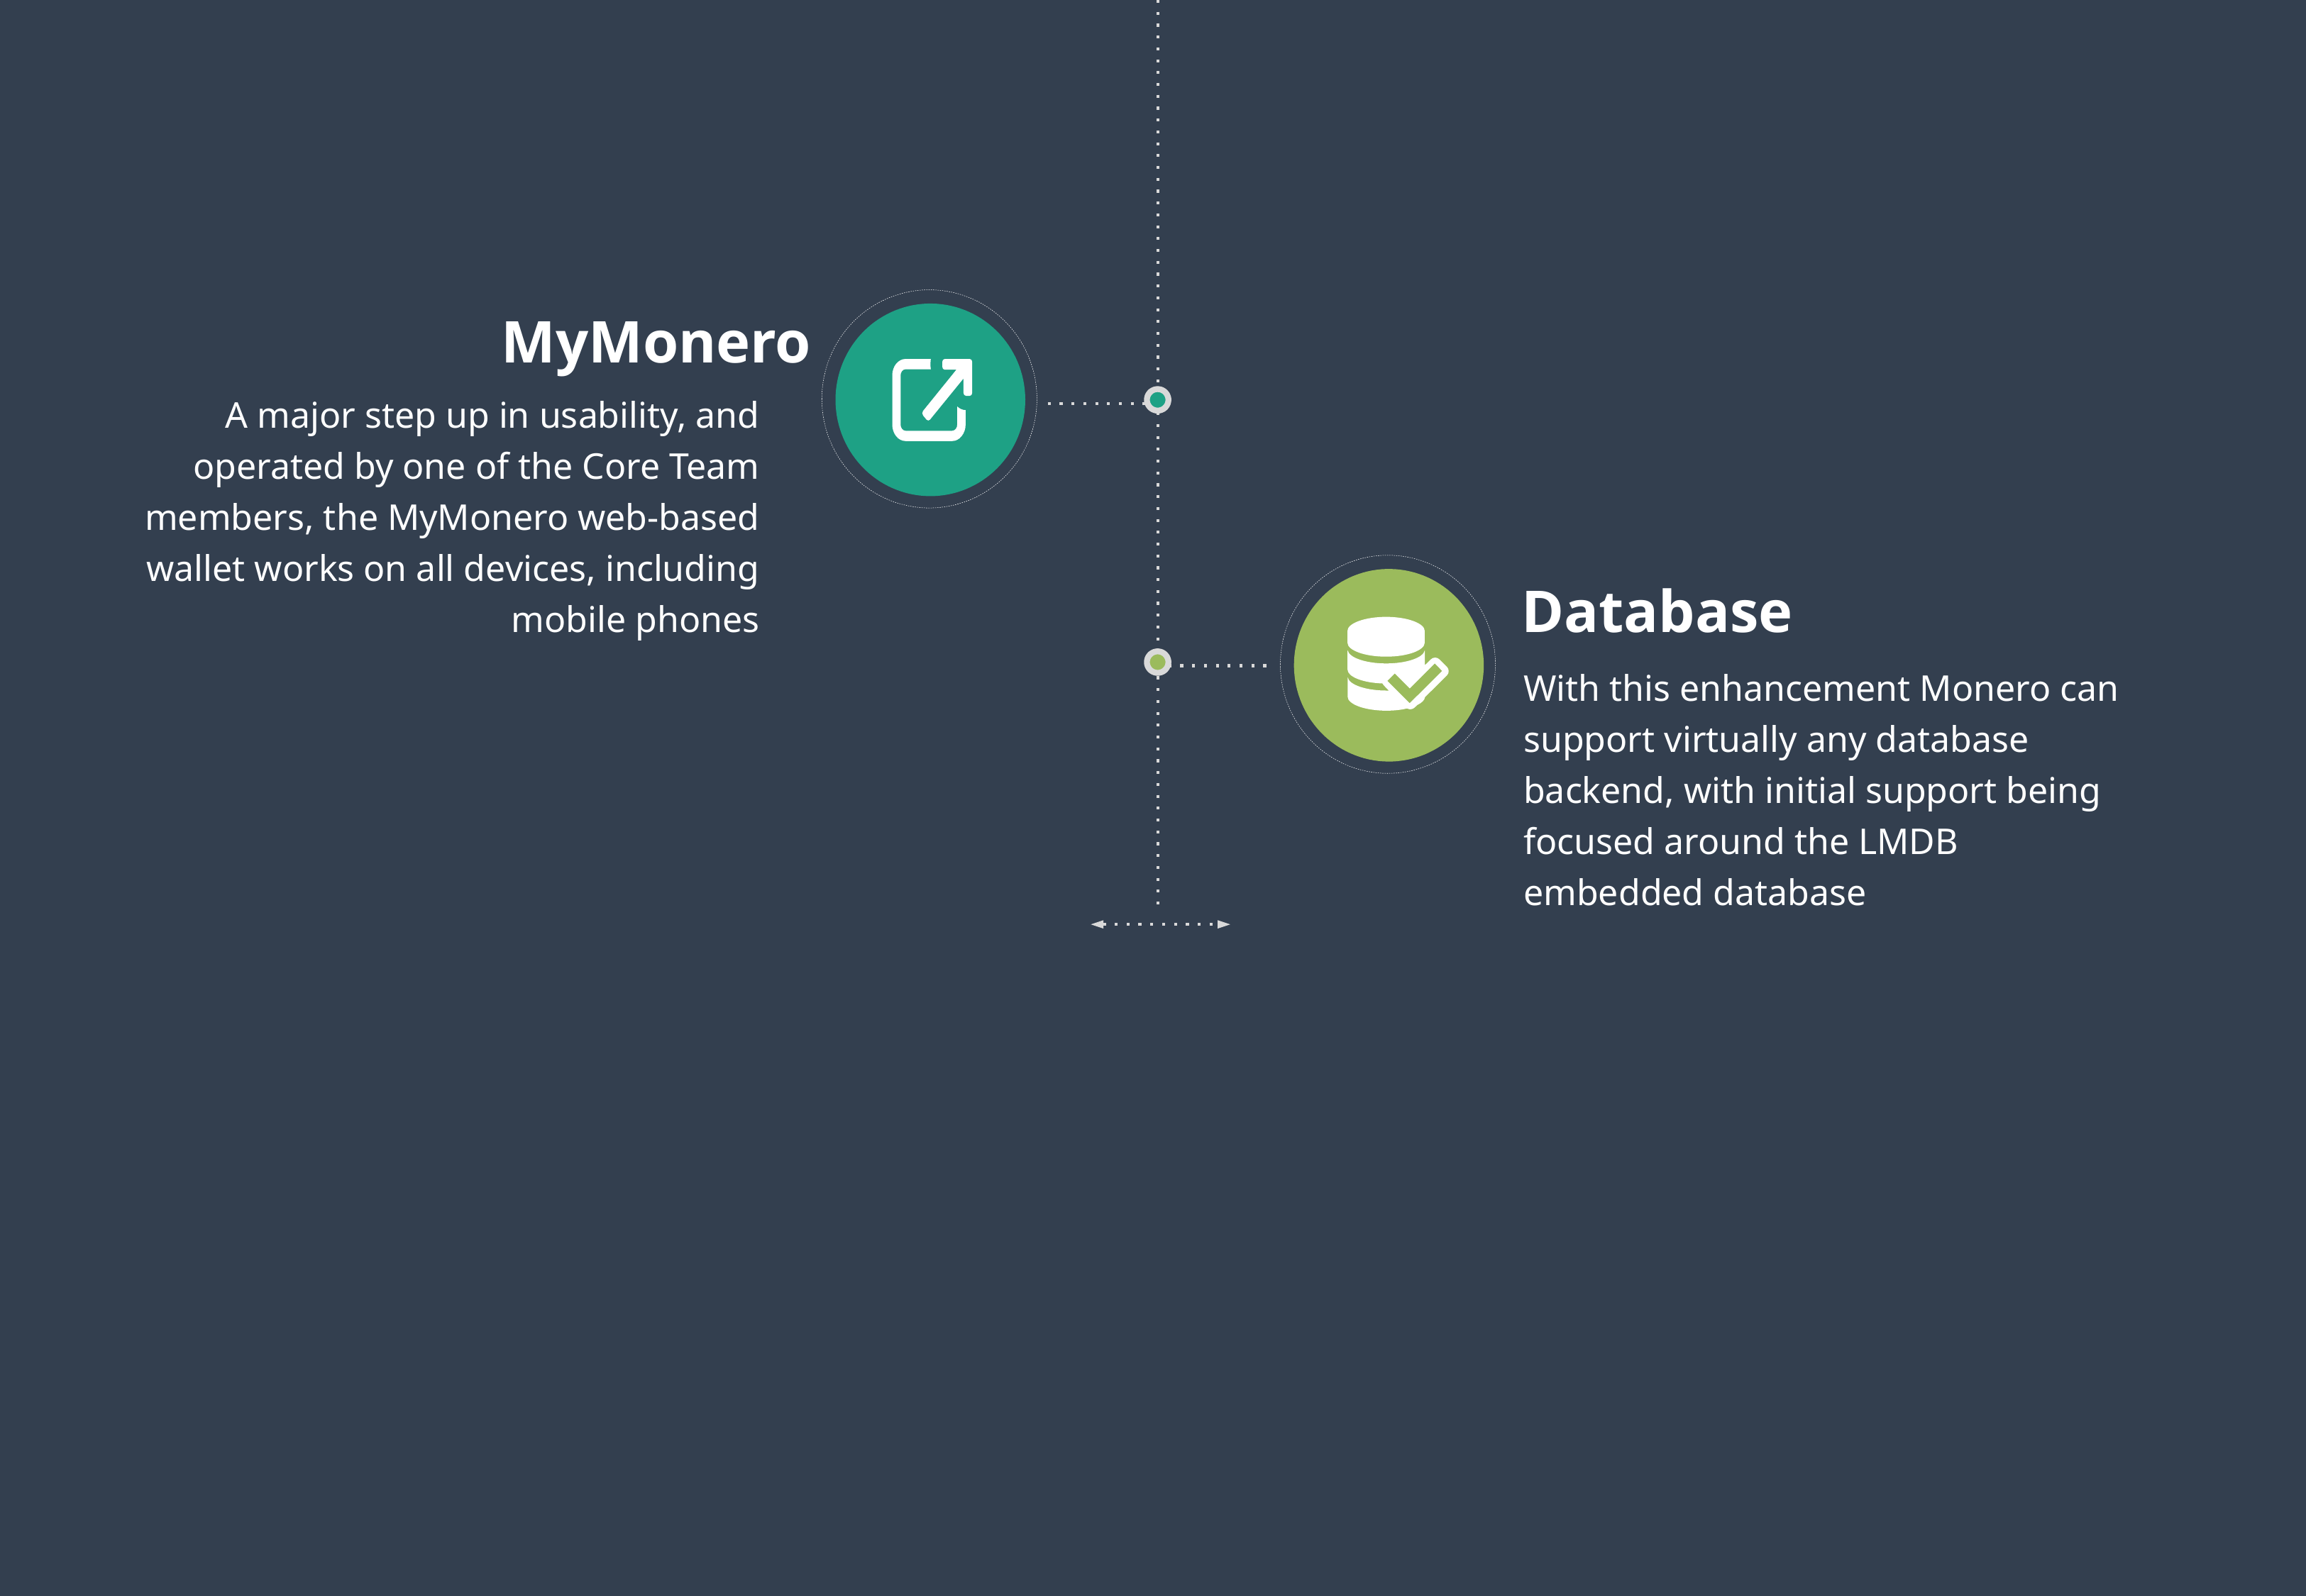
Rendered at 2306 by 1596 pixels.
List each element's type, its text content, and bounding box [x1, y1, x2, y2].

text_box MyMonero [484, 297, 813, 384]
text_box [1293, 569, 1484, 762]
text_box With this enhancement Monero can support virtually any database backend, with initial support being focused around the LMDB embedded database [1506, 648, 2148, 871]
text_box [835, 303, 1026, 497]
picture [1347, 613, 1452, 719]
text_box [1147, 651, 1169, 673]
text_box Database [1504, 565, 1787, 653]
text_box [1147, 389, 1169, 411]
text_box A major step up in usability, and operated by one of the Core Team members, the MyMonero web-based wallet works on all devices, including mobile phones [127, 375, 811, 599]
